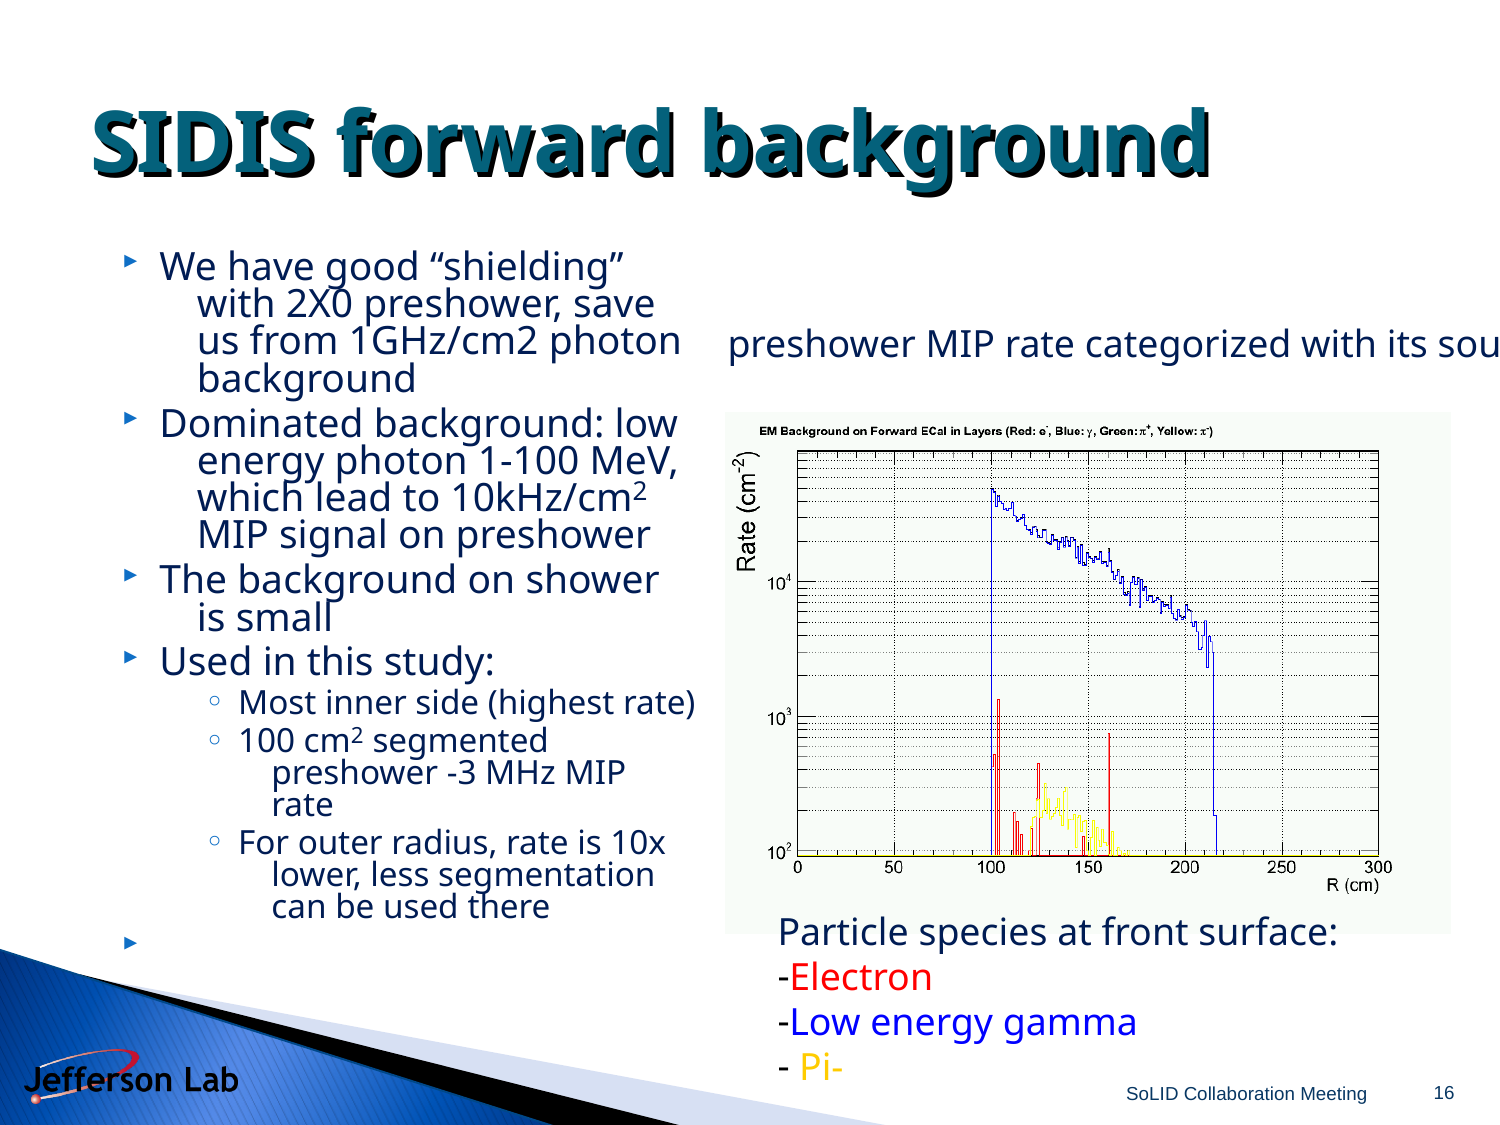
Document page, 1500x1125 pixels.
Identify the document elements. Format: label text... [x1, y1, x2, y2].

picture [725, 412, 1451, 934]
text_box 16 [1418, 1051, 1479, 1112]
text_box Particle species at front surface: Electron Low energy gamma Pi- [762, 900, 1364, 1095]
list We have good “shielding” with 2X0 preshower, save us from 1GHz/cm2 photon background Dominated background: low energy photon 1-100 MeV, which lead to 10kHz/cm2 MIP signal on preshower The background on shower is small Used in this study: Most inner side (highest rate) 100 cm2 segmented preshower -3 MHz MIP rate For outer radius, rate is 10x lower, less segmentation can be used there [75, 243, 713, 986]
title SIDIS forward background [75, 45, 1426, 233]
text_box SoLID Collaboration Meeting [1074, 1051, 1418, 1112]
text_box preshower MIP rate categorized with its source [713, 312, 1500, 373]
